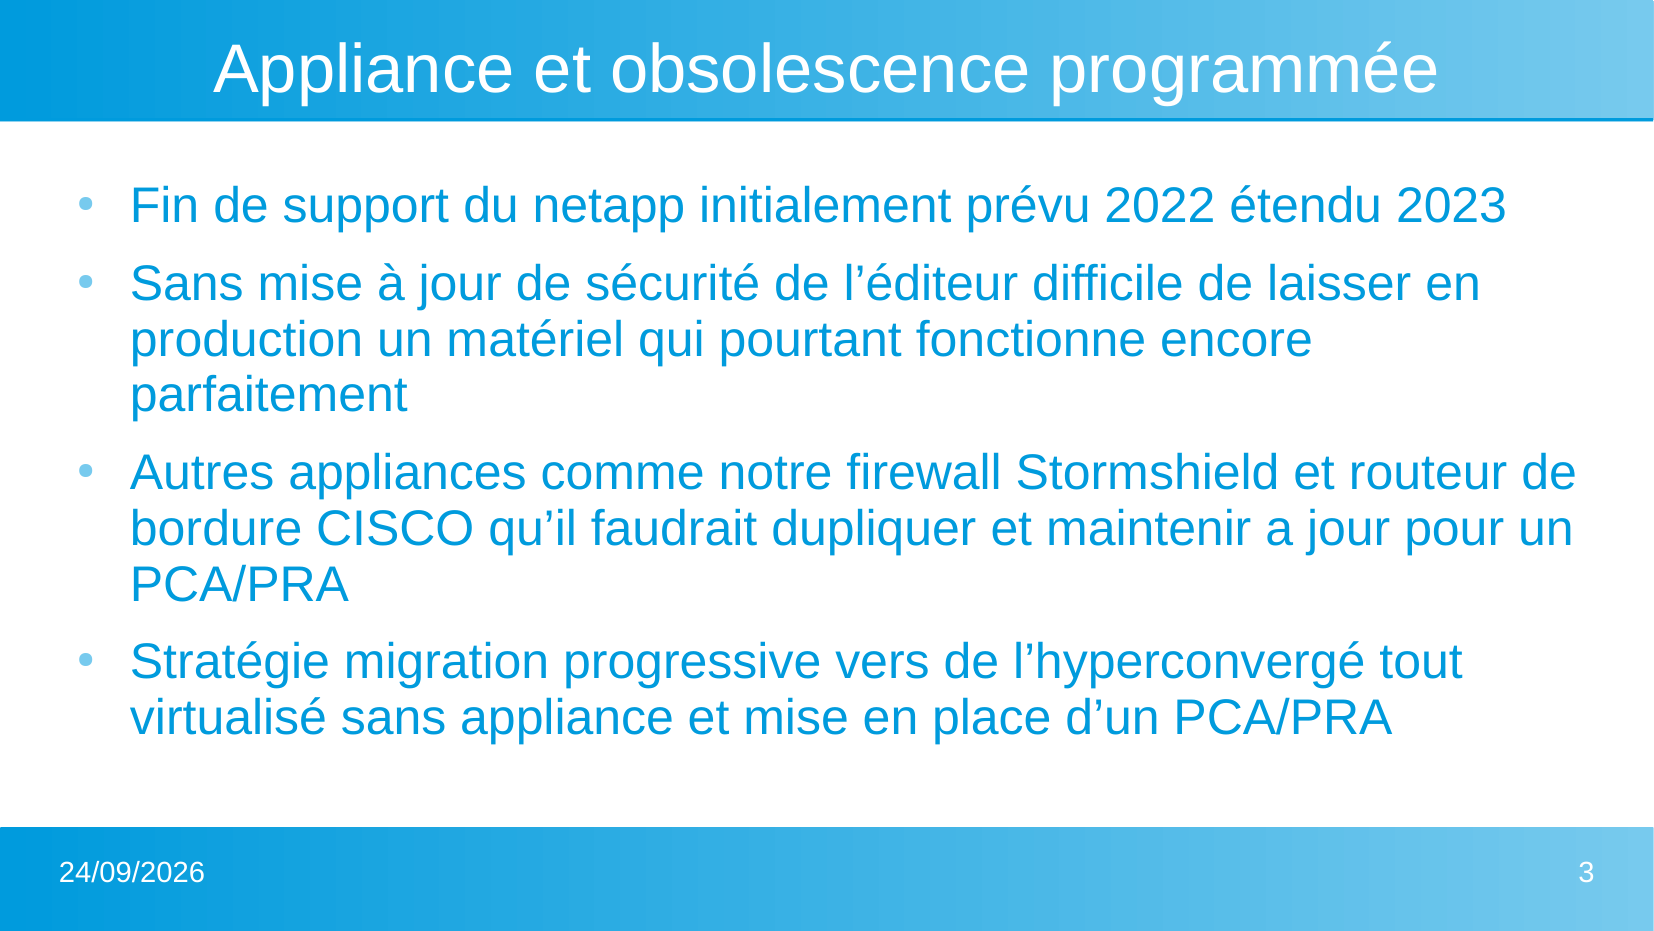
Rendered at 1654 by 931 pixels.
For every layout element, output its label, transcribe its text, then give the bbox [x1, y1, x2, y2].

title Appliance et obsolescence programmée [59, 29, 1595, 108]
list Fin de support du netapp initialement prévu 2022 étendu 2023 Sans mise à jour de sécurité de l’éditeur difficile de laisser en production un matériel qui pourtant fonctionne encore parfaitement Autres appliances comme notre firewall Stormshield et routeur de bordure CISCO qu’il faudrait dupliquer et maintenir a jour pour un PCA/PRA Stratégie migration progressive vers de l’hyperconvergé tout virtualisé sans appliance et mise en place d’un PCA/PRA [59, 177, 1595, 768]
